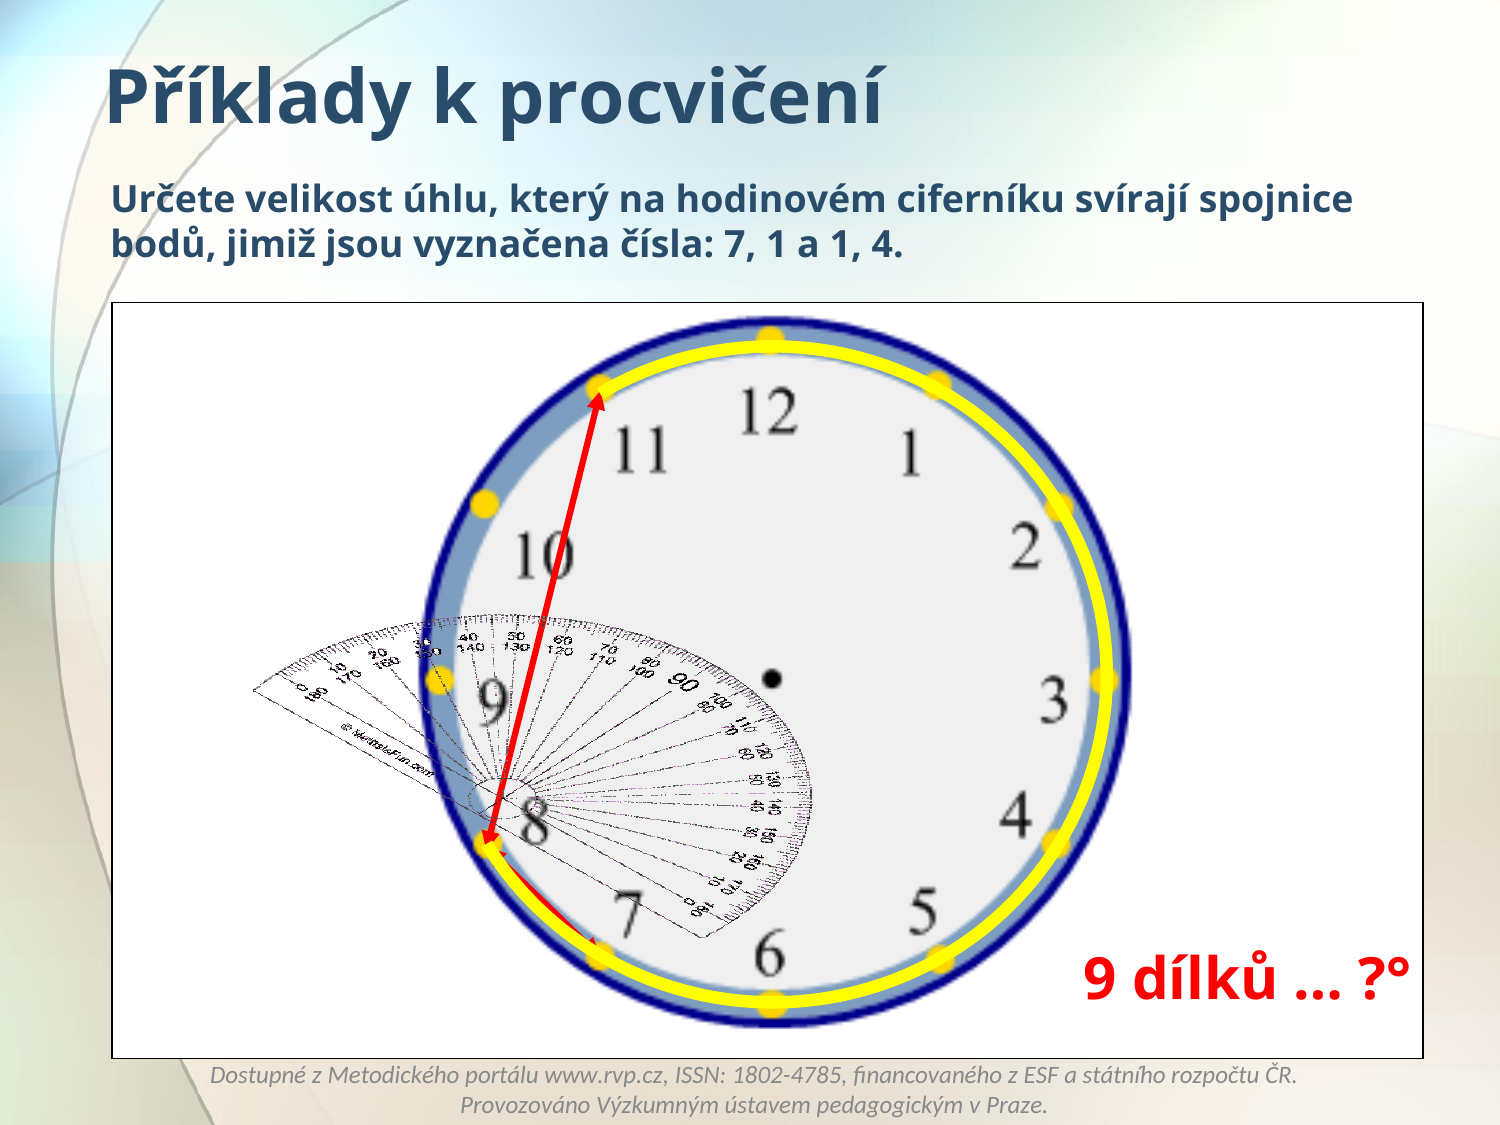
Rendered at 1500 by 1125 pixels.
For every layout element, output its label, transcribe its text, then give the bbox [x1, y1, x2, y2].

text_box 9 dílků … ?° [1068, 928, 1448, 1024]
text_box [112, 302, 1424, 1059]
title Příklady k procvičení [88, 54, 1424, 150]
picture [0, 0, 1500, 1125]
text_box Určete velikost úhlu, který na hodinovém ciferníku svírají spojnice bodů, jimiž jsou vyznačena čísla: 7, 1 a 1, 4. [95, 172, 1471, 268]
